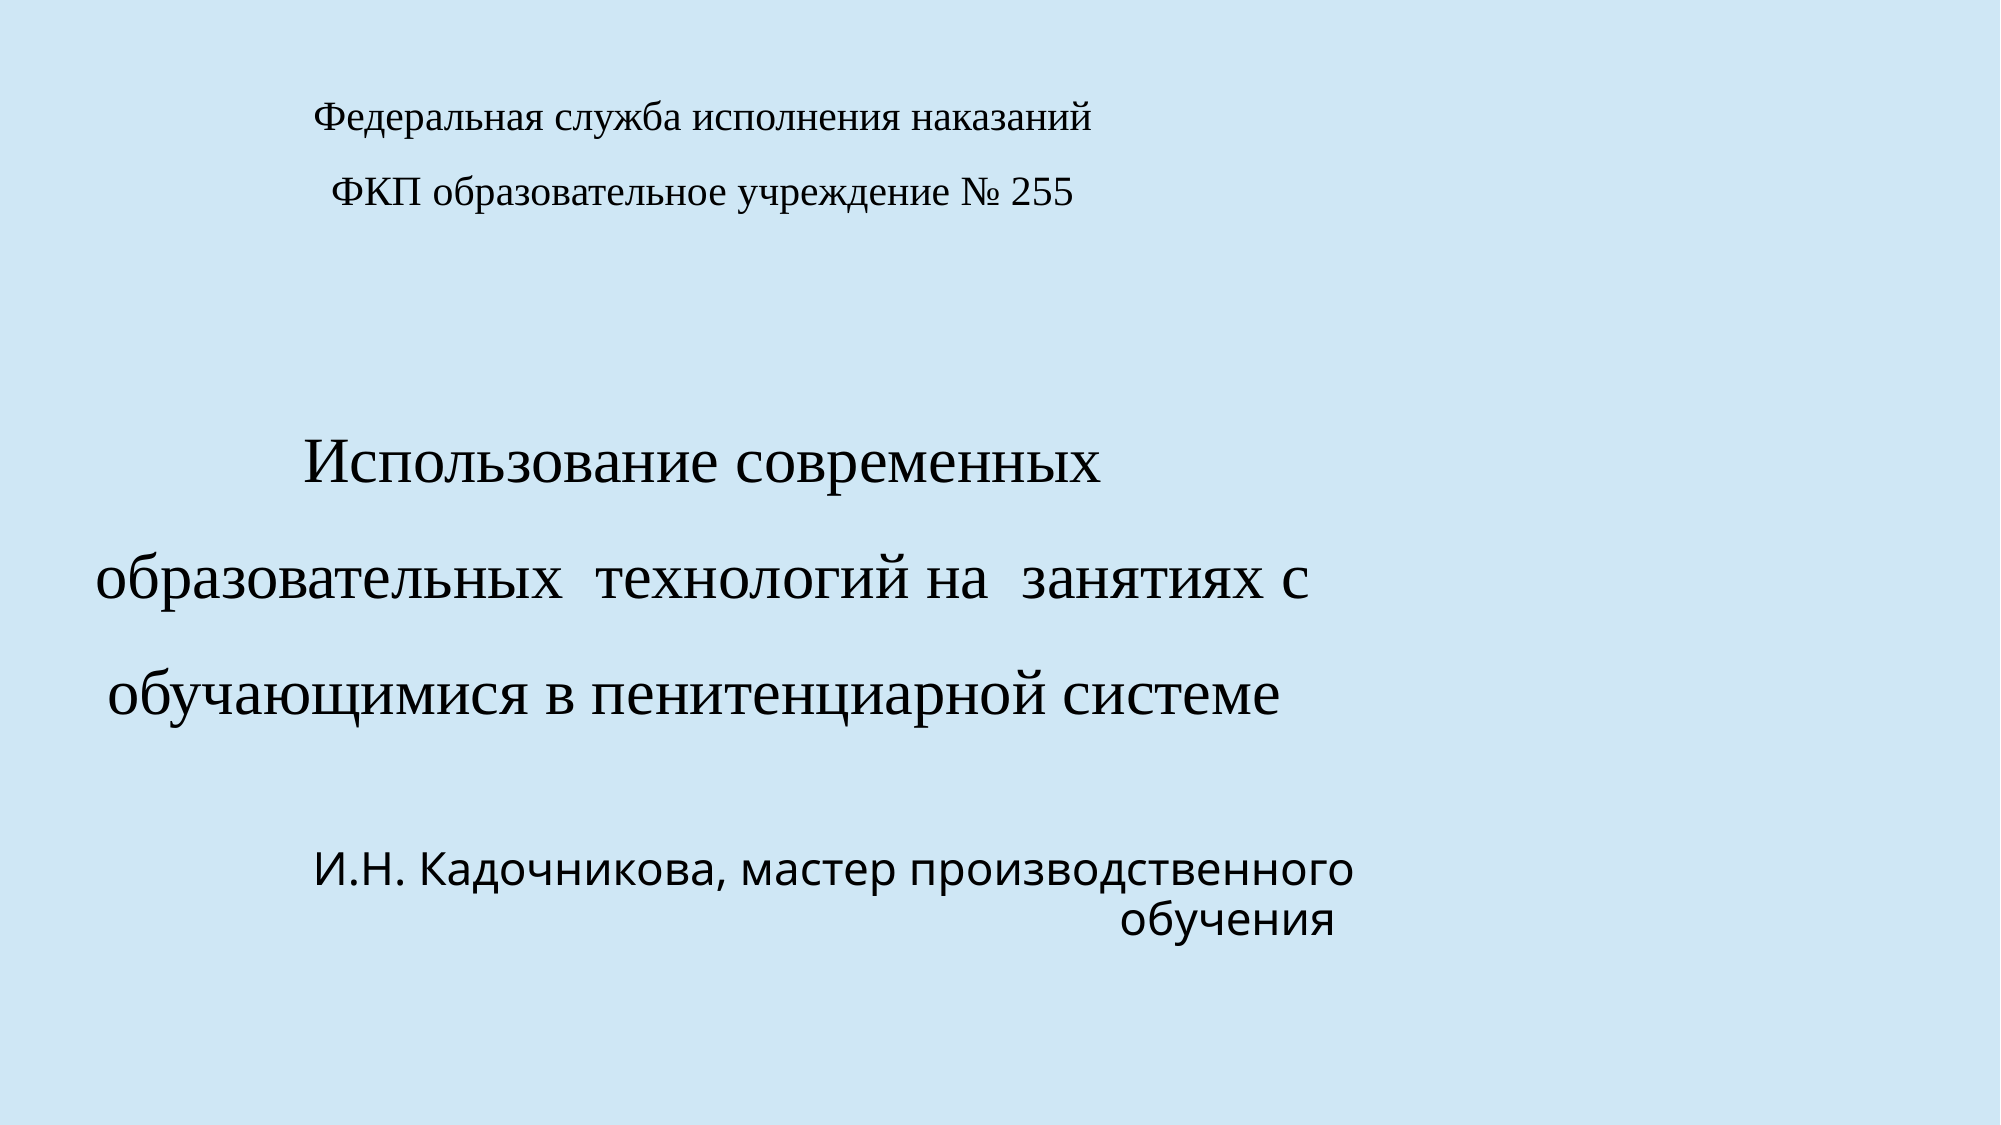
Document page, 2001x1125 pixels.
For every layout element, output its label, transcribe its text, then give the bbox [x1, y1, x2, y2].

title Федеральная служба исполнения наказаний ФКП образовательное учреждение № 255 Использование современных образовательных технологий на занятиях с обучающимися в пенитенциарной системе [70, 11, 1335, 793]
subtitle И.Н. Кадочникова, мастер производственного обучения [120, 838, 1371, 1004]
